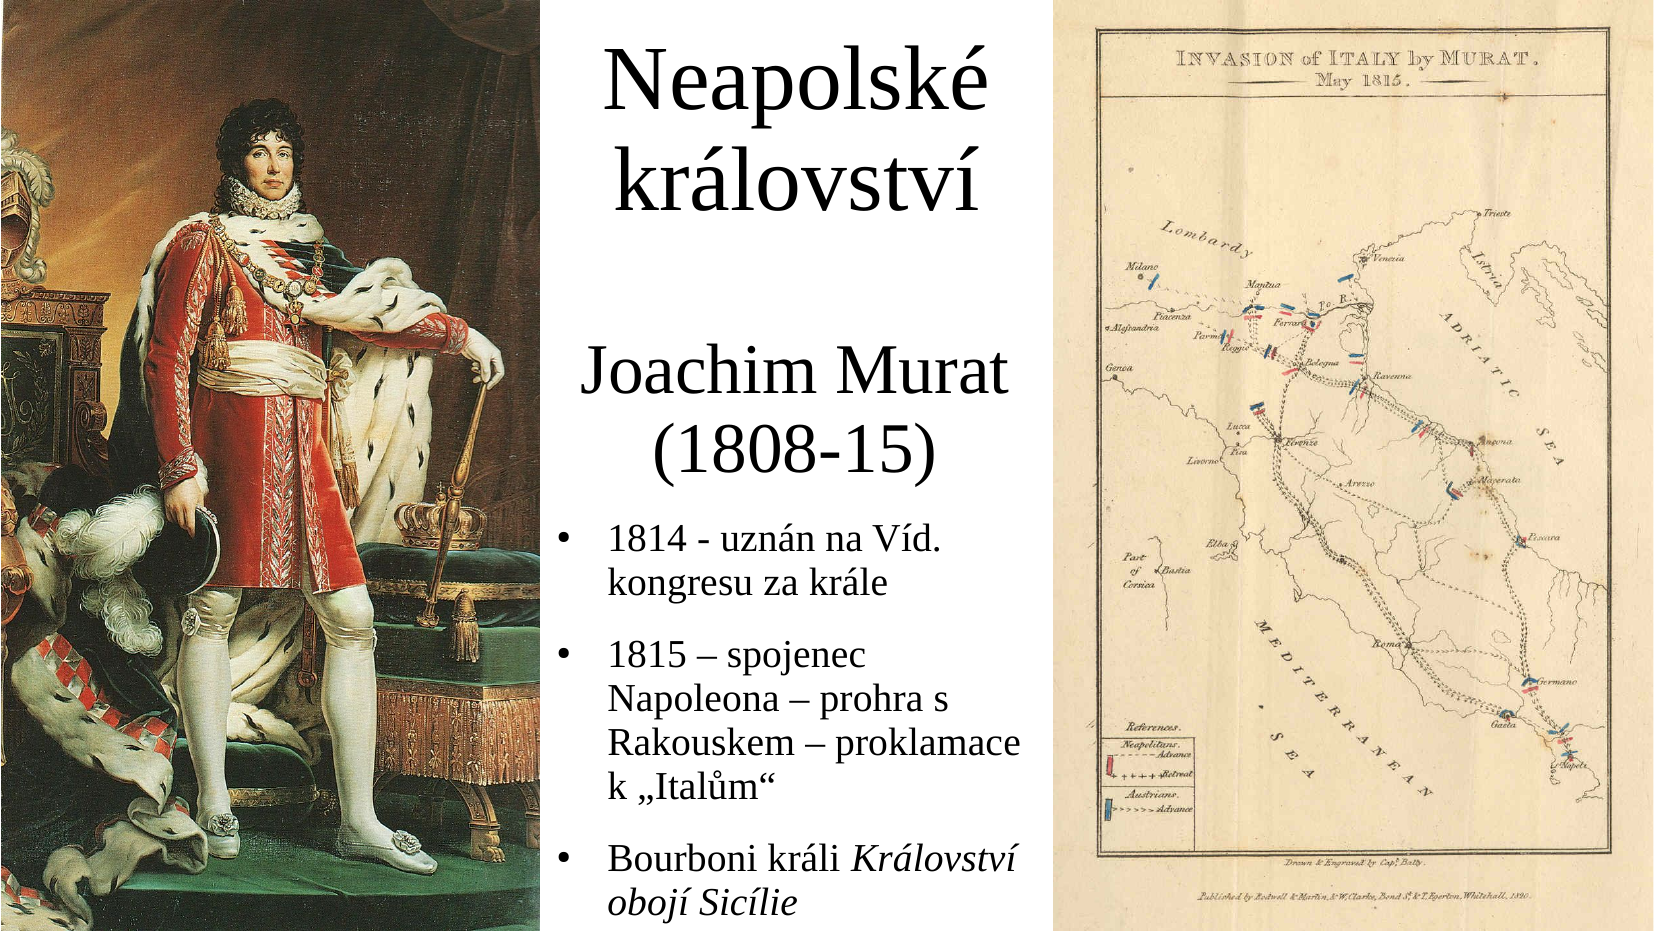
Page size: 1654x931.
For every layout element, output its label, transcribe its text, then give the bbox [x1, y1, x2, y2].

list Joachim Murat (1808-15) 1814 - uznán na Víd. kongresu za krále 1815 – spojenec Napoleona – prohra s Rakouskem – proklamace k „Italům“ Bourboni králi Království obojí Sicílie [541, 330, 1051, 931]
picture [1053, 0, 1654, 931]
picture [1, 0, 541, 931]
title Neapolské království [541, 26, 1053, 232]
